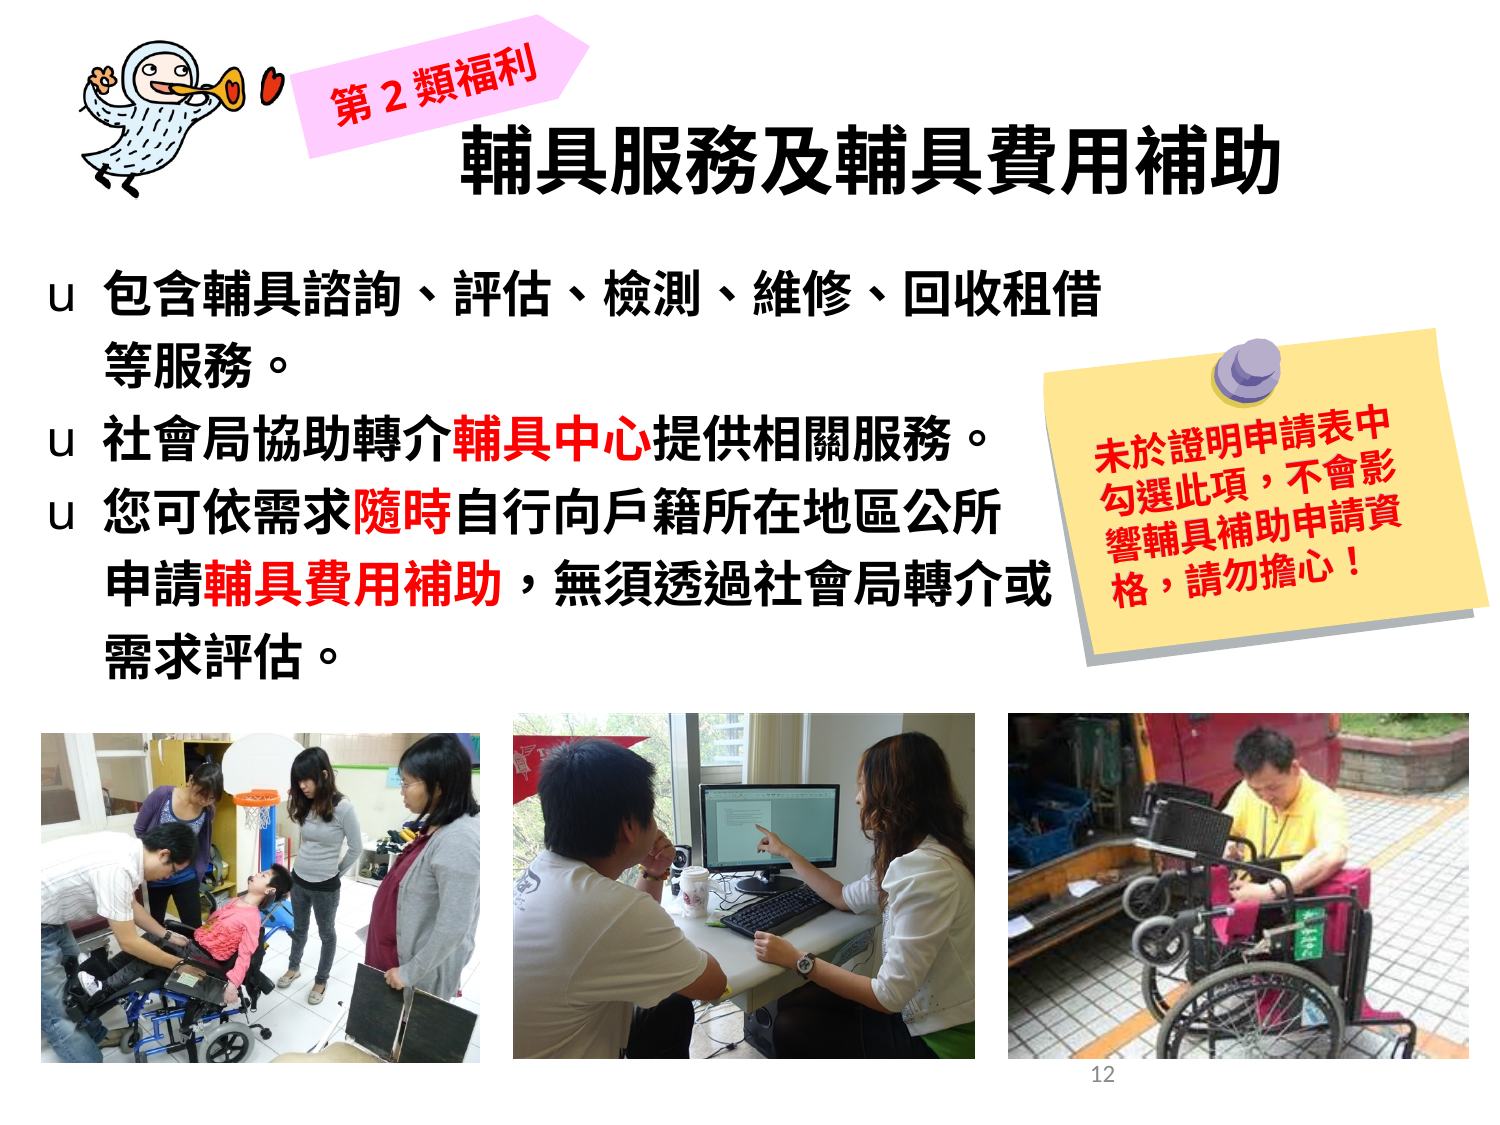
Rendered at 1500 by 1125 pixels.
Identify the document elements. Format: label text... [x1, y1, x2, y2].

picture [513, 713, 975, 1059]
title 輔具服務及輔具費用補助 [444, 81, 1319, 236]
picture [41, 734, 480, 1063]
text_box 第2類福利 [290, 14, 591, 160]
picture [1008, 713, 1469, 1059]
list 包含輔具諮詢、評估、檢測、維修、回收租借 等服務。 社會局協助轉介輔具中心提供相關服務。 您可依需求隨時自行向戶籍所在地區公所 申請輔具費用補助，無須透過社會局轉介或 需求評估。 [31, 254, 1415, 787]
picture [1019, 296, 1500, 700]
text_box 12 [1074, 1042, 1426, 1103]
text_box 未於證明申請表中 勾選此項，不會影響輔具補助申請資格，請勿擔心！ [1075, 384, 1456, 668]
picture [76, 35, 290, 200]
